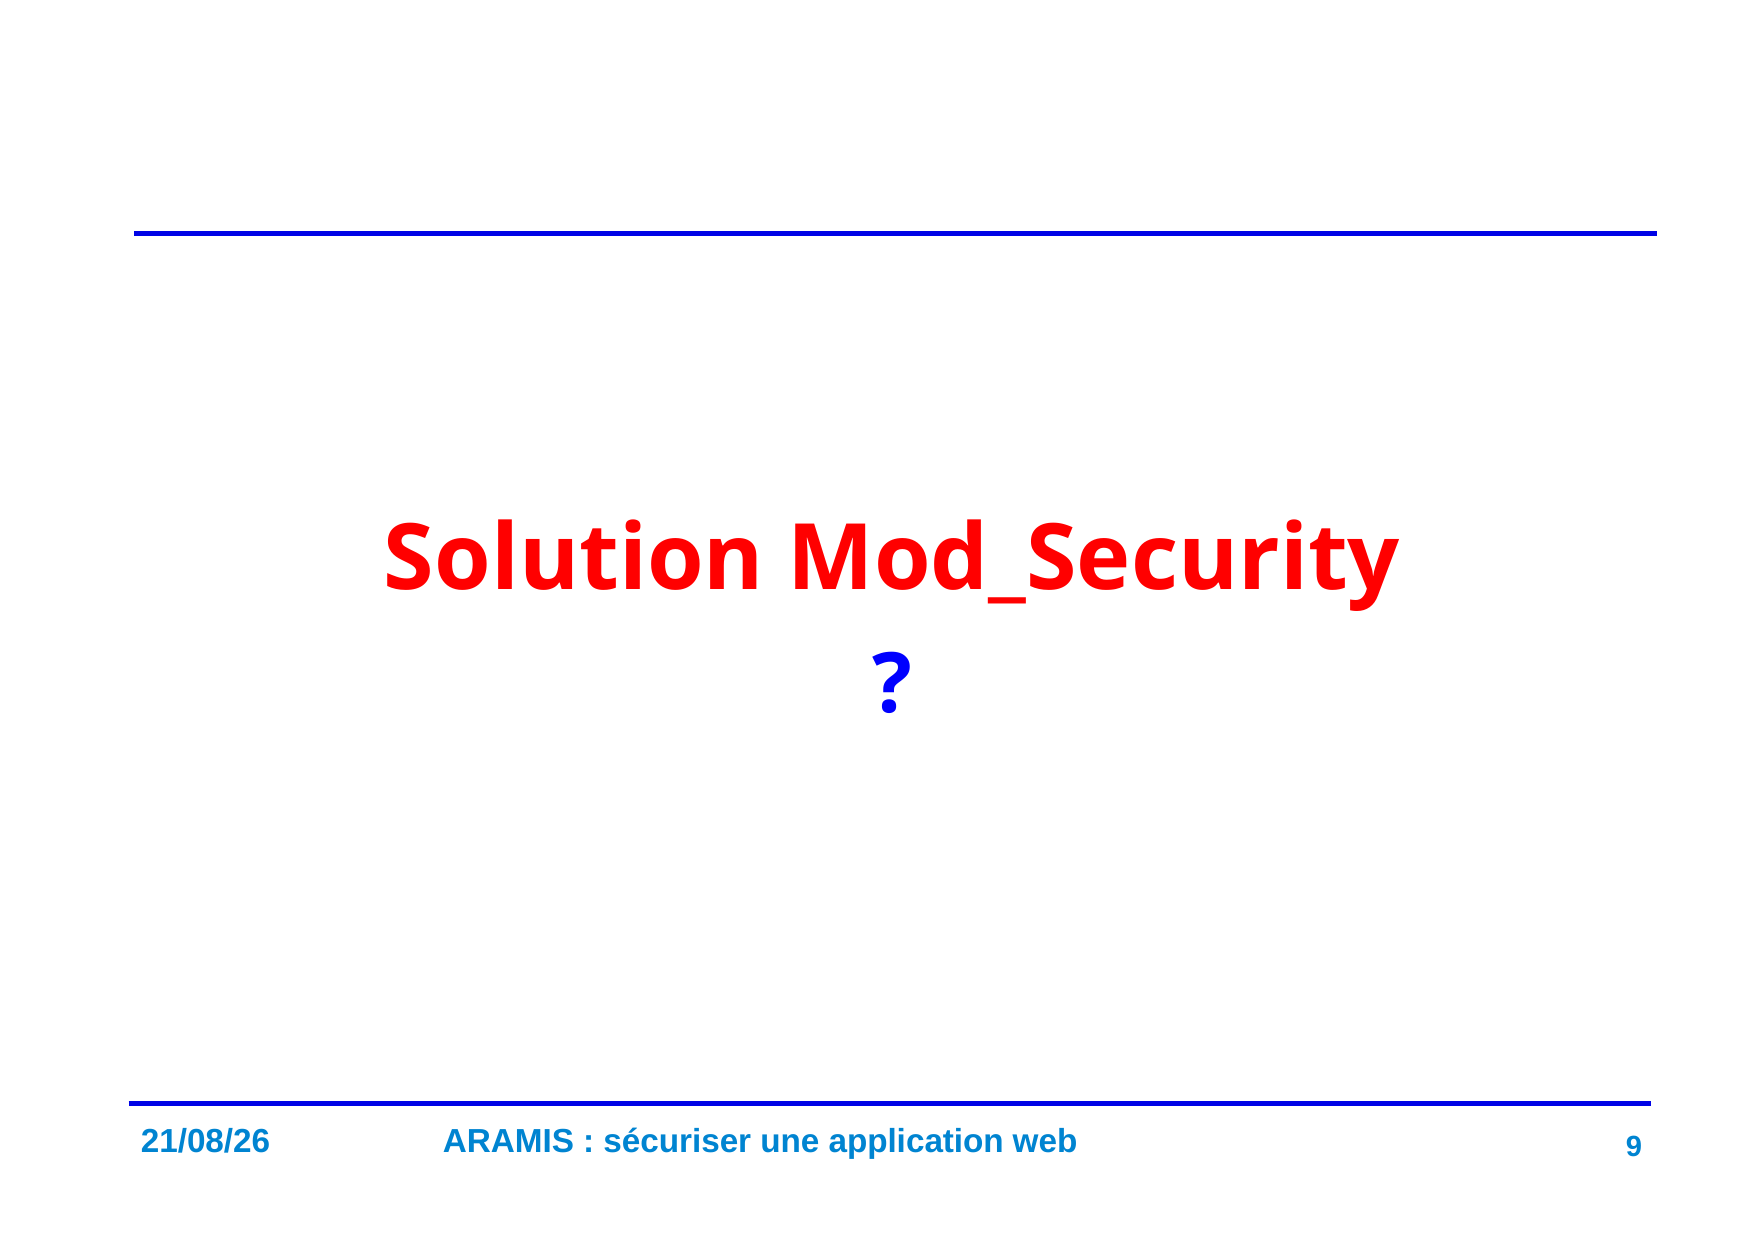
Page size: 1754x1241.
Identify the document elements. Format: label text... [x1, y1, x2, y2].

list Solution Mod_Security ? [131, 499, 1654, 742]
